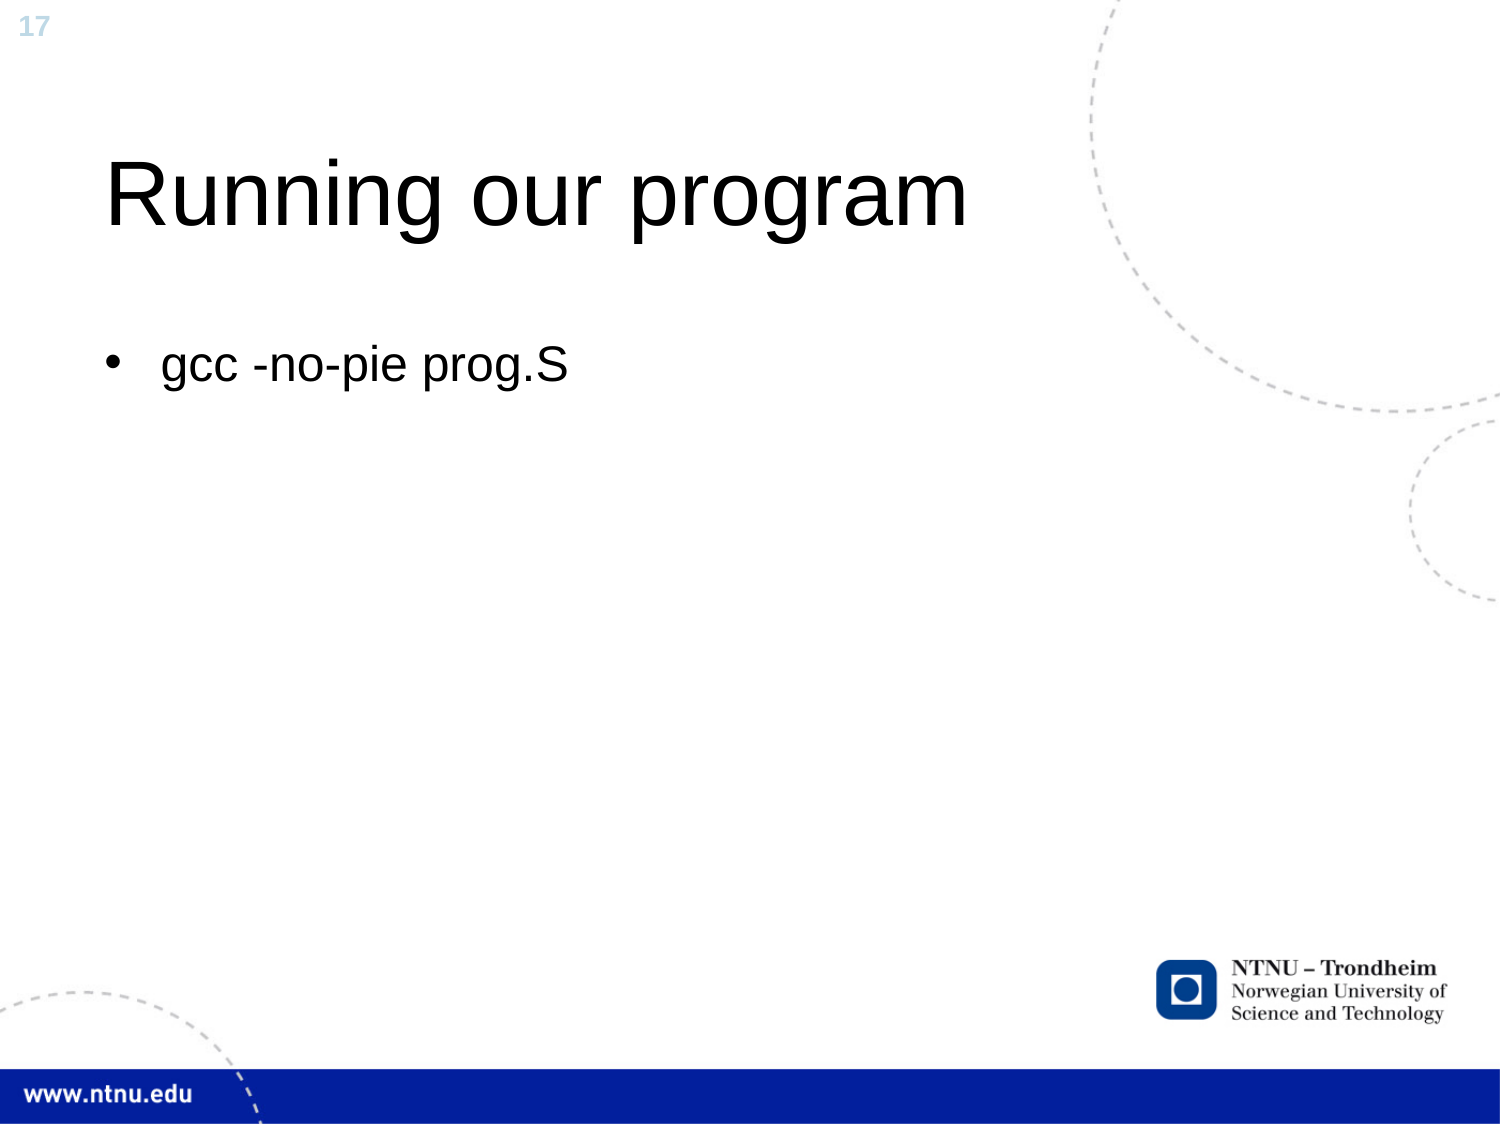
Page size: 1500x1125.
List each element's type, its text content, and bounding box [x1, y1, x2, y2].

picture [0, 0, 1500, 1125]
list gcc -no-pie prog.S [89, 323, 1365, 902]
title Running our program [89, 87, 1365, 291]
